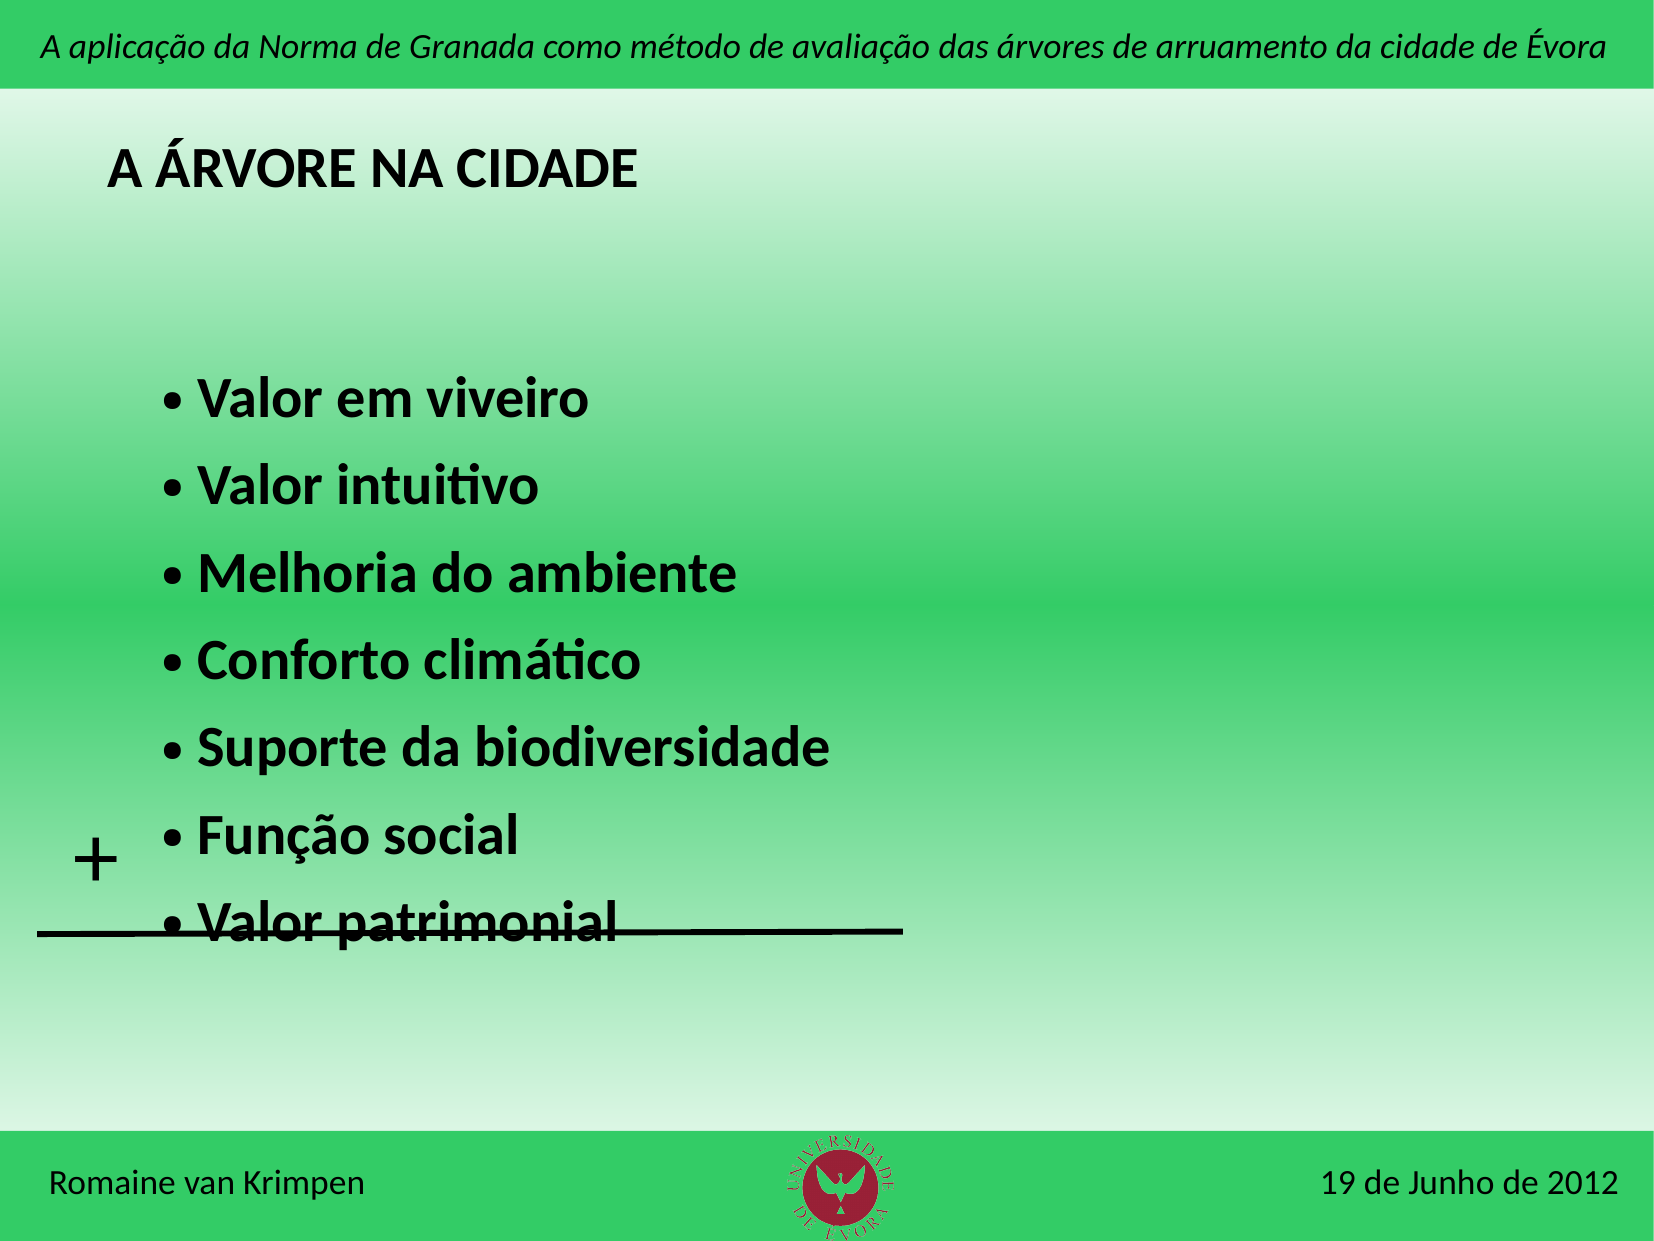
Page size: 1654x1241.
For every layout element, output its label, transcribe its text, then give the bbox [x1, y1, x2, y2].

picture [787, 1135, 894, 1241]
text_box + [58, 812, 154, 940]
text_box A ÁRVORE NA CIDADE [78, 132, 1587, 214]
text_box Valor em viveiro Valor intuitivo Melhoria do ambiente Conforto climático Suporte da biodiversidade Função social Valor patrimonial [154, 289, 1654, 1040]
